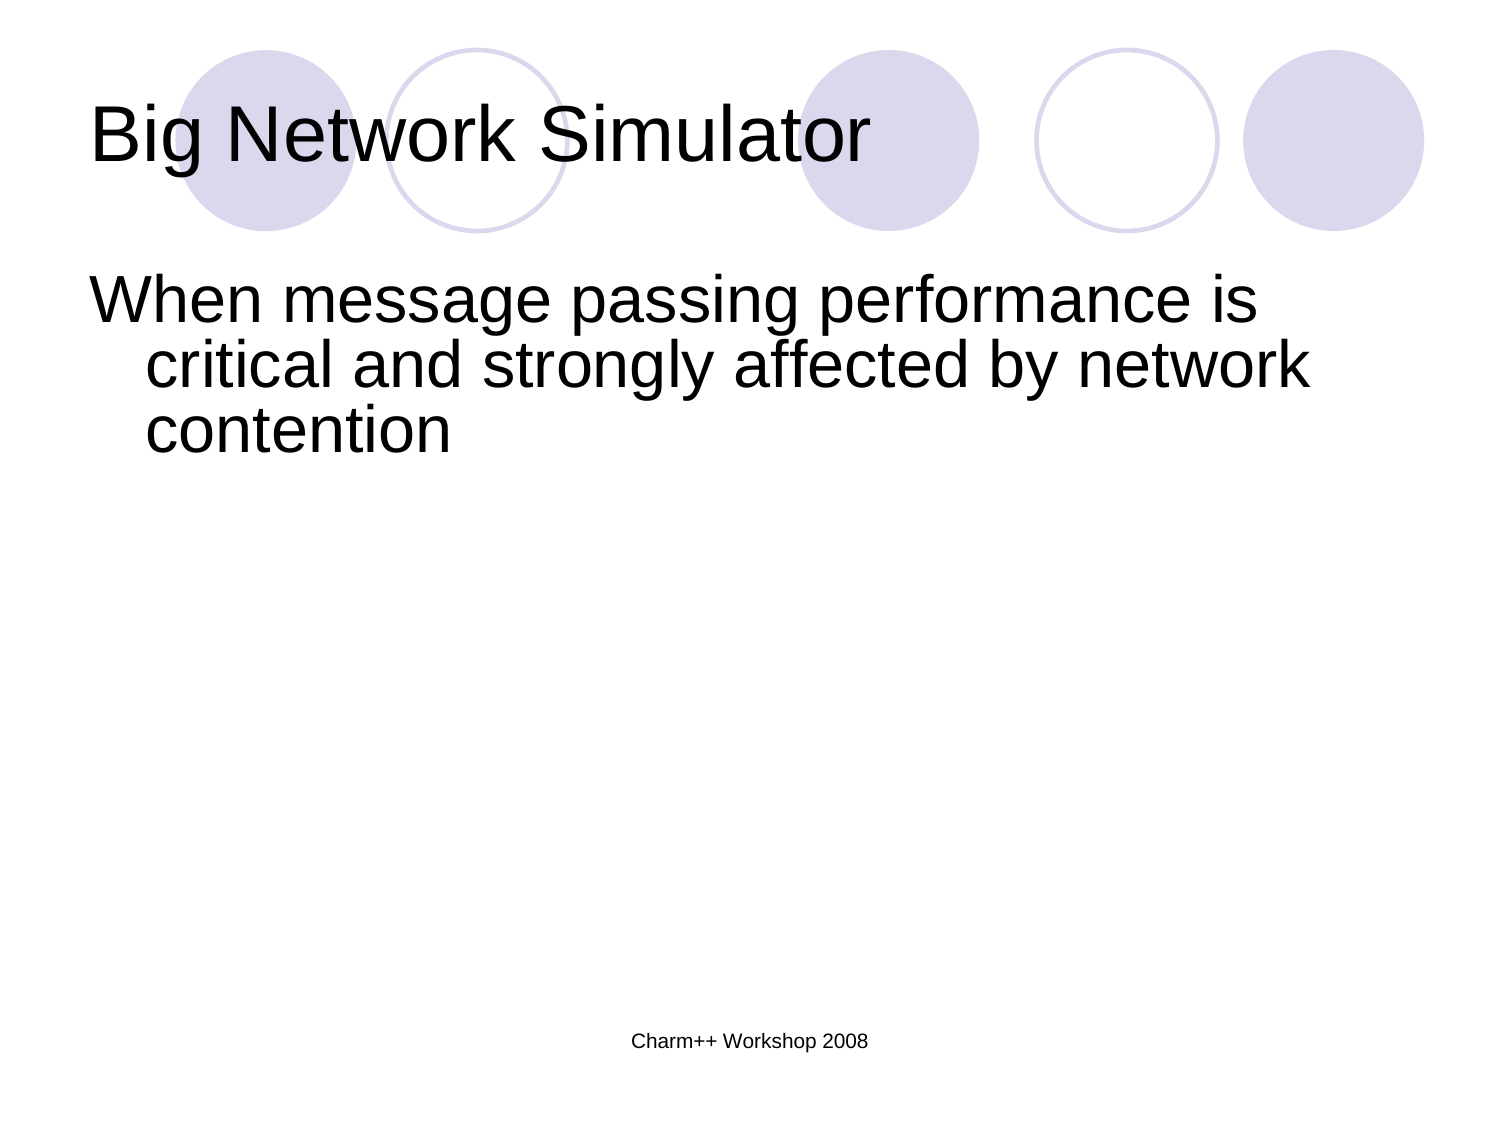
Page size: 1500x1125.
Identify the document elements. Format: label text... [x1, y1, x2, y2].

list When message passing performance is critical and strongly affected by network contention [75, 262, 1426, 1006]
title Big Network Simulator [75, 45, 1426, 233]
